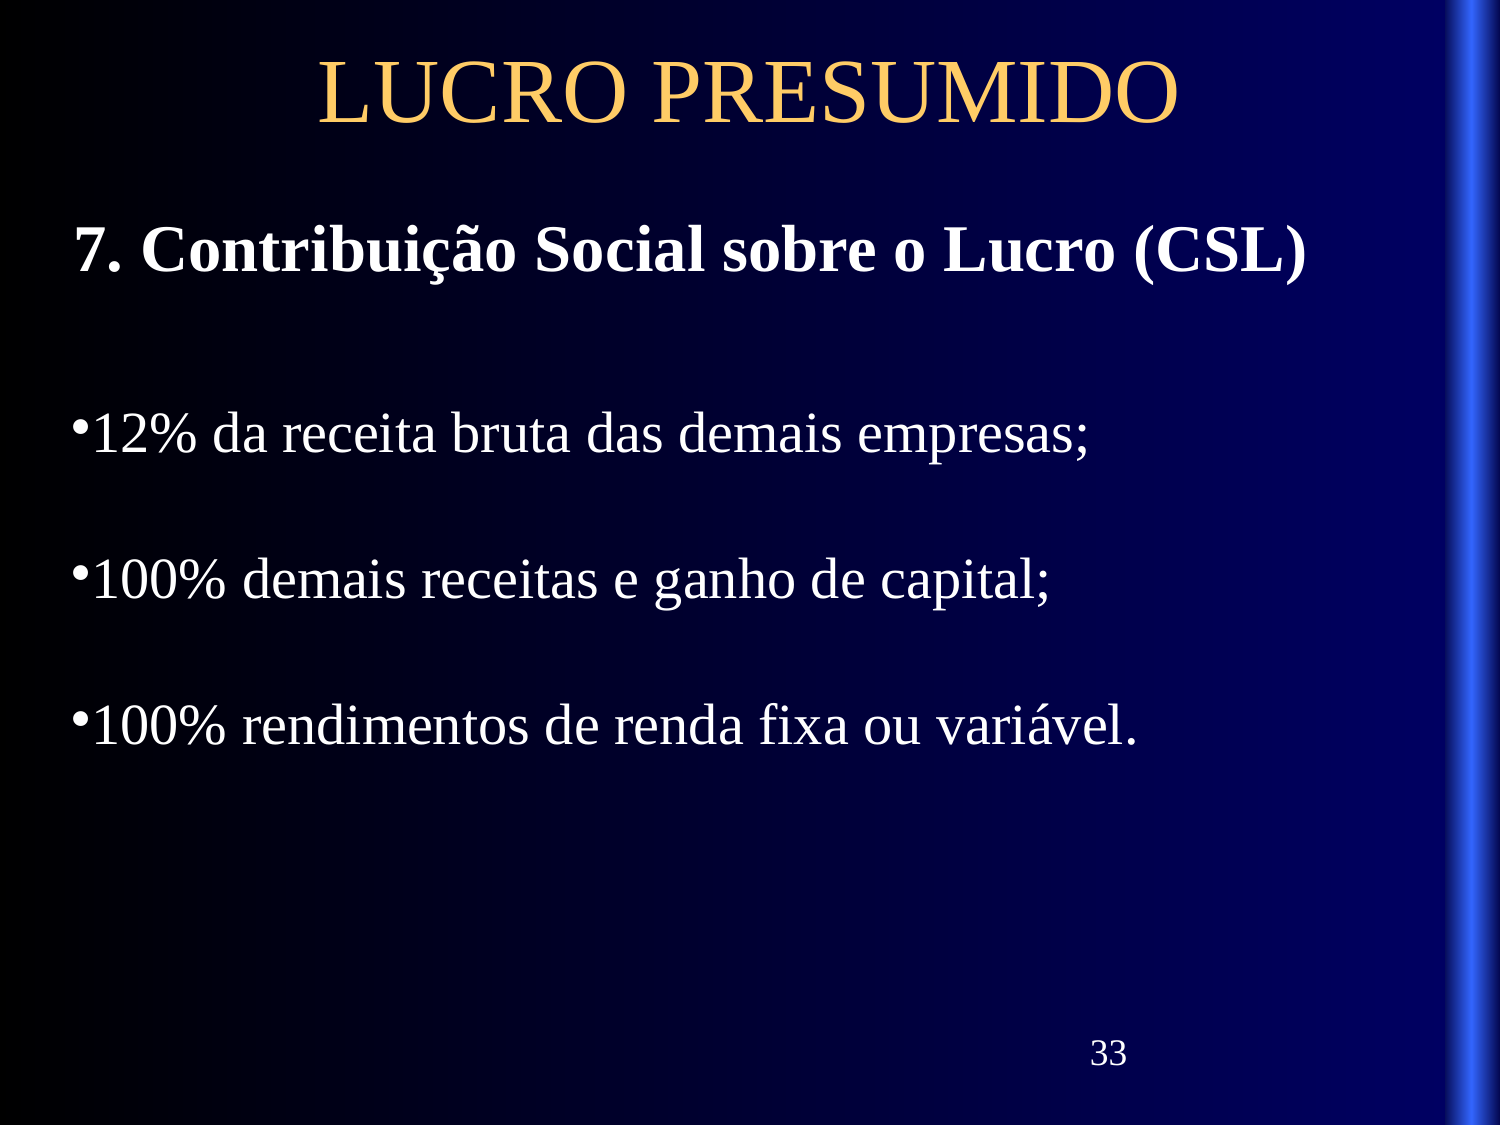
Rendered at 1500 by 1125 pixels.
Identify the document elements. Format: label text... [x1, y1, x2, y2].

title LUCRO PRESUMIDO [112, 23, 1388, 211]
text_box 7. Contribuição Social sobre o Lucro (CSL) 12% da receita bruta das demais empresas; 100% demais receitas e ganho de capital; 100% rendimentos de renda fixa ou variável. [58, 210, 1388, 887]
